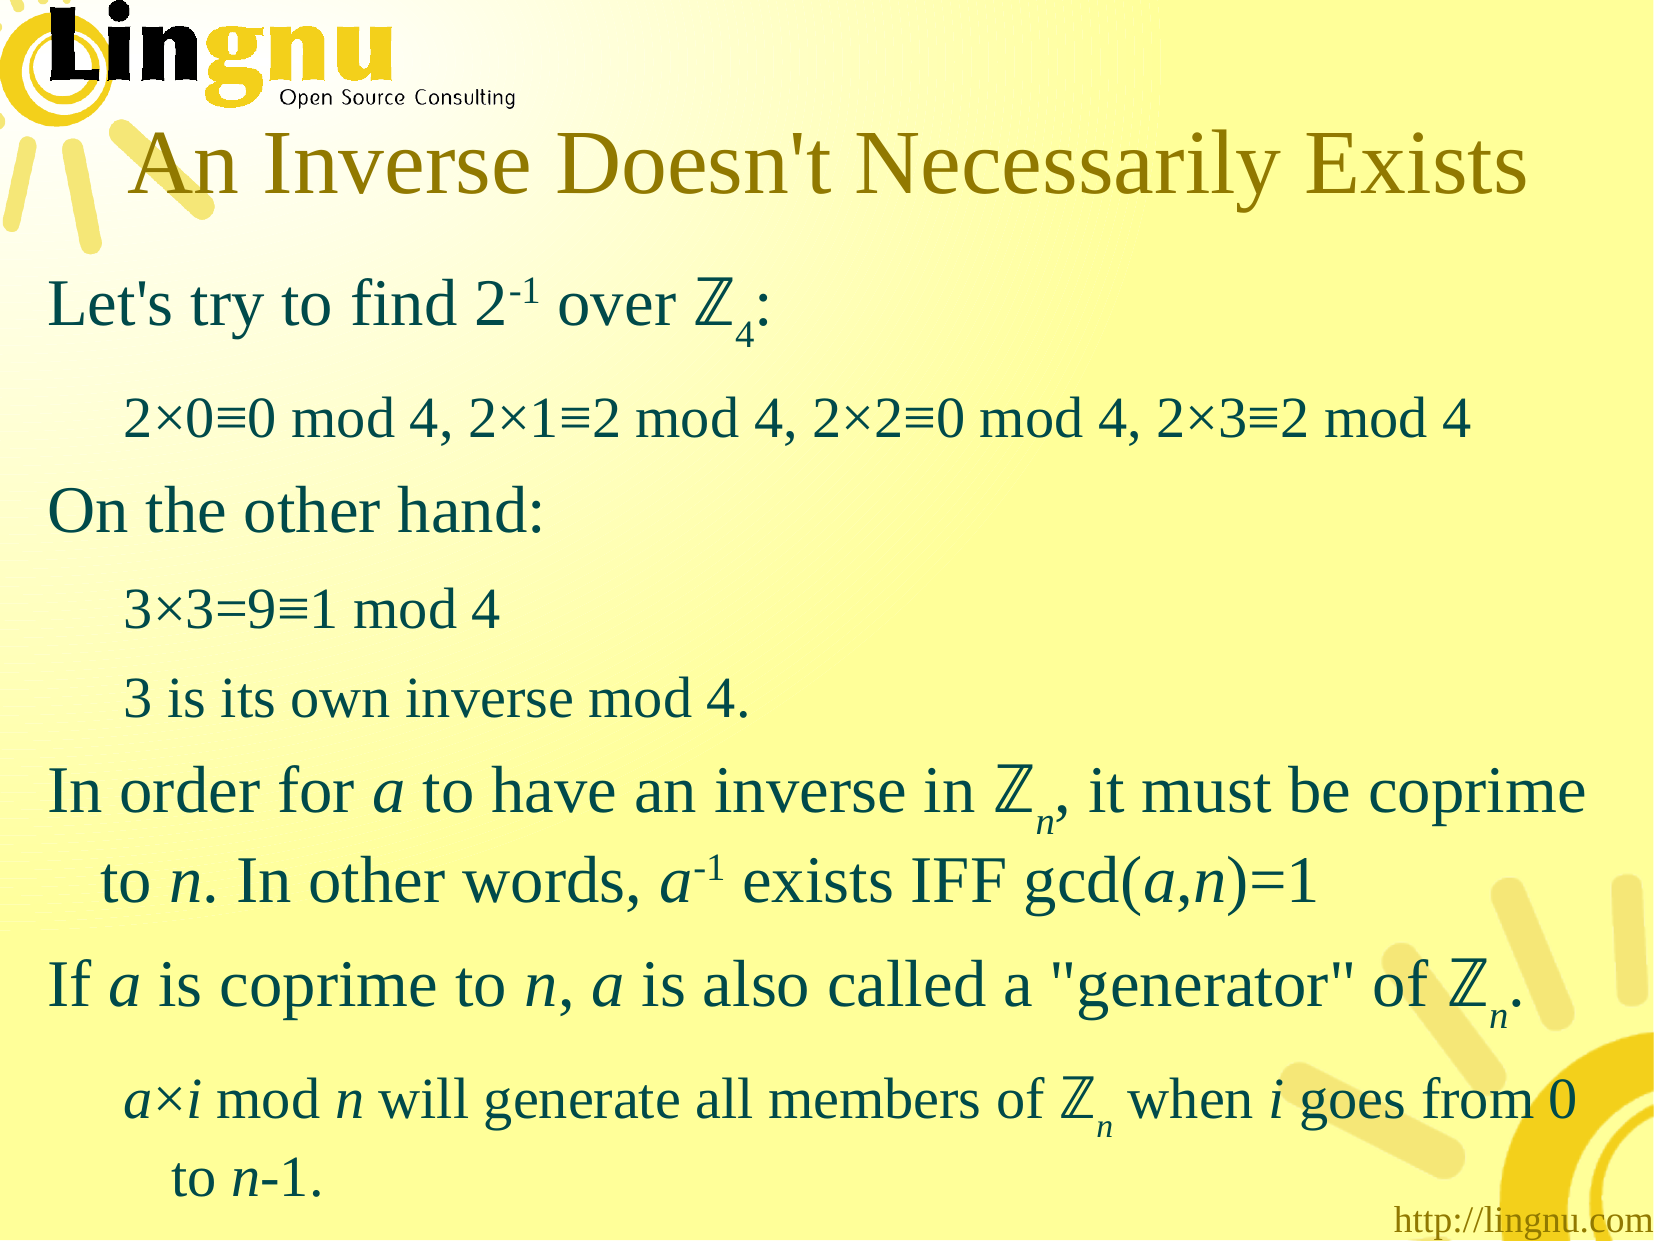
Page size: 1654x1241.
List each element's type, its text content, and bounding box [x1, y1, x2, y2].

picture [1256, 871, 1654, 1241]
title An Inverse Doesn't Necessarily Exists [123, 58, 1536, 265]
picture [0, 0, 516, 256]
list Let's try to find 2-1 over ℤ4: 2×0≡0 mod 4, 2×1≡2 mod 4, 2×2≡0 mod 4, 2×3≡2 mod 4 On the other hand: 3×3=9≡1 mod 4 3 is its own inverse mod 4. In order for a to have an inverse in ℤn, it must be coprime to n. In other words, a-1 exists IFF gcd(a,n)=1 If a is coprime to n, a is also called a "generator" of ℤn. a×i mod n will generate all members of ℤn when i goes from 0 to n-1. [29, 265, 1625, 1210]
